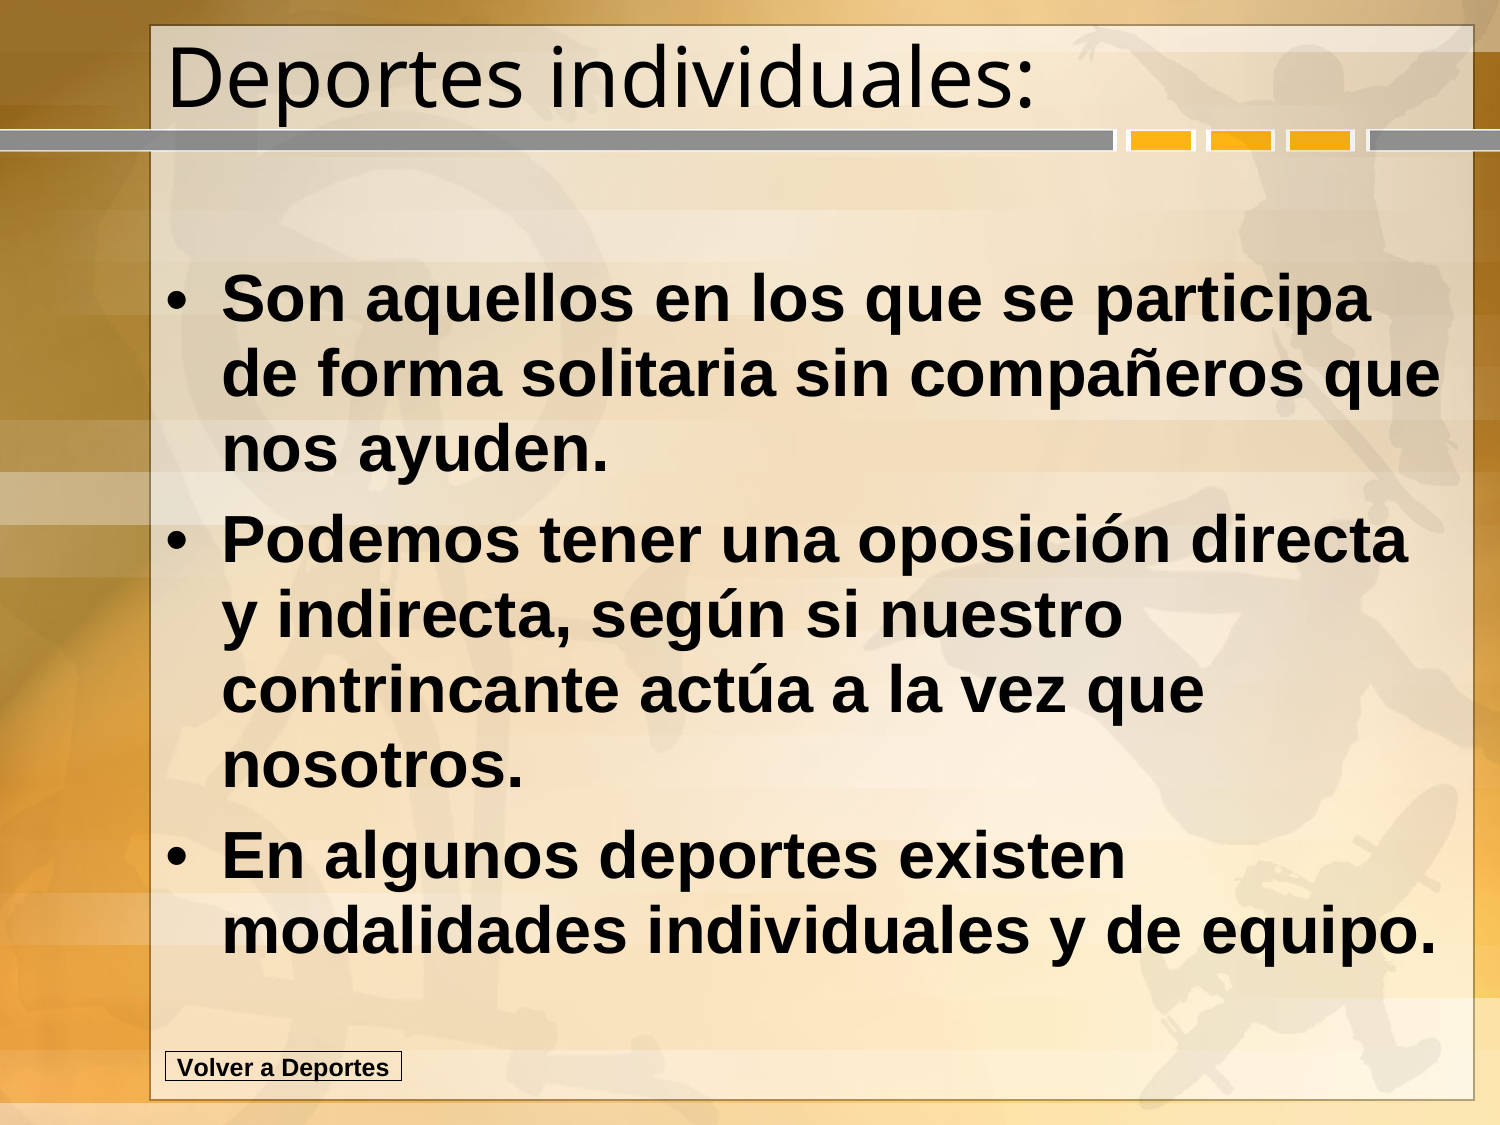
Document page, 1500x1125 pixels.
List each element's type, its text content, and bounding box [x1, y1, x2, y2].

list Son aquellos en los que se participa de forma solitaria sin compañeros que nos ayuden. Podemos tener una oposición directa y indirecta, según si nuestro contrincante actúa a la vez que nosotros. En algunos deportes existen modalidades individuales y de equipo. [149, 162, 1463, 1051]
title Deportes individuales: [149, 0, 1463, 151]
picture [0, 0, 1500, 1125]
text_box Volver a Deportes [165, 1051, 402, 1081]
